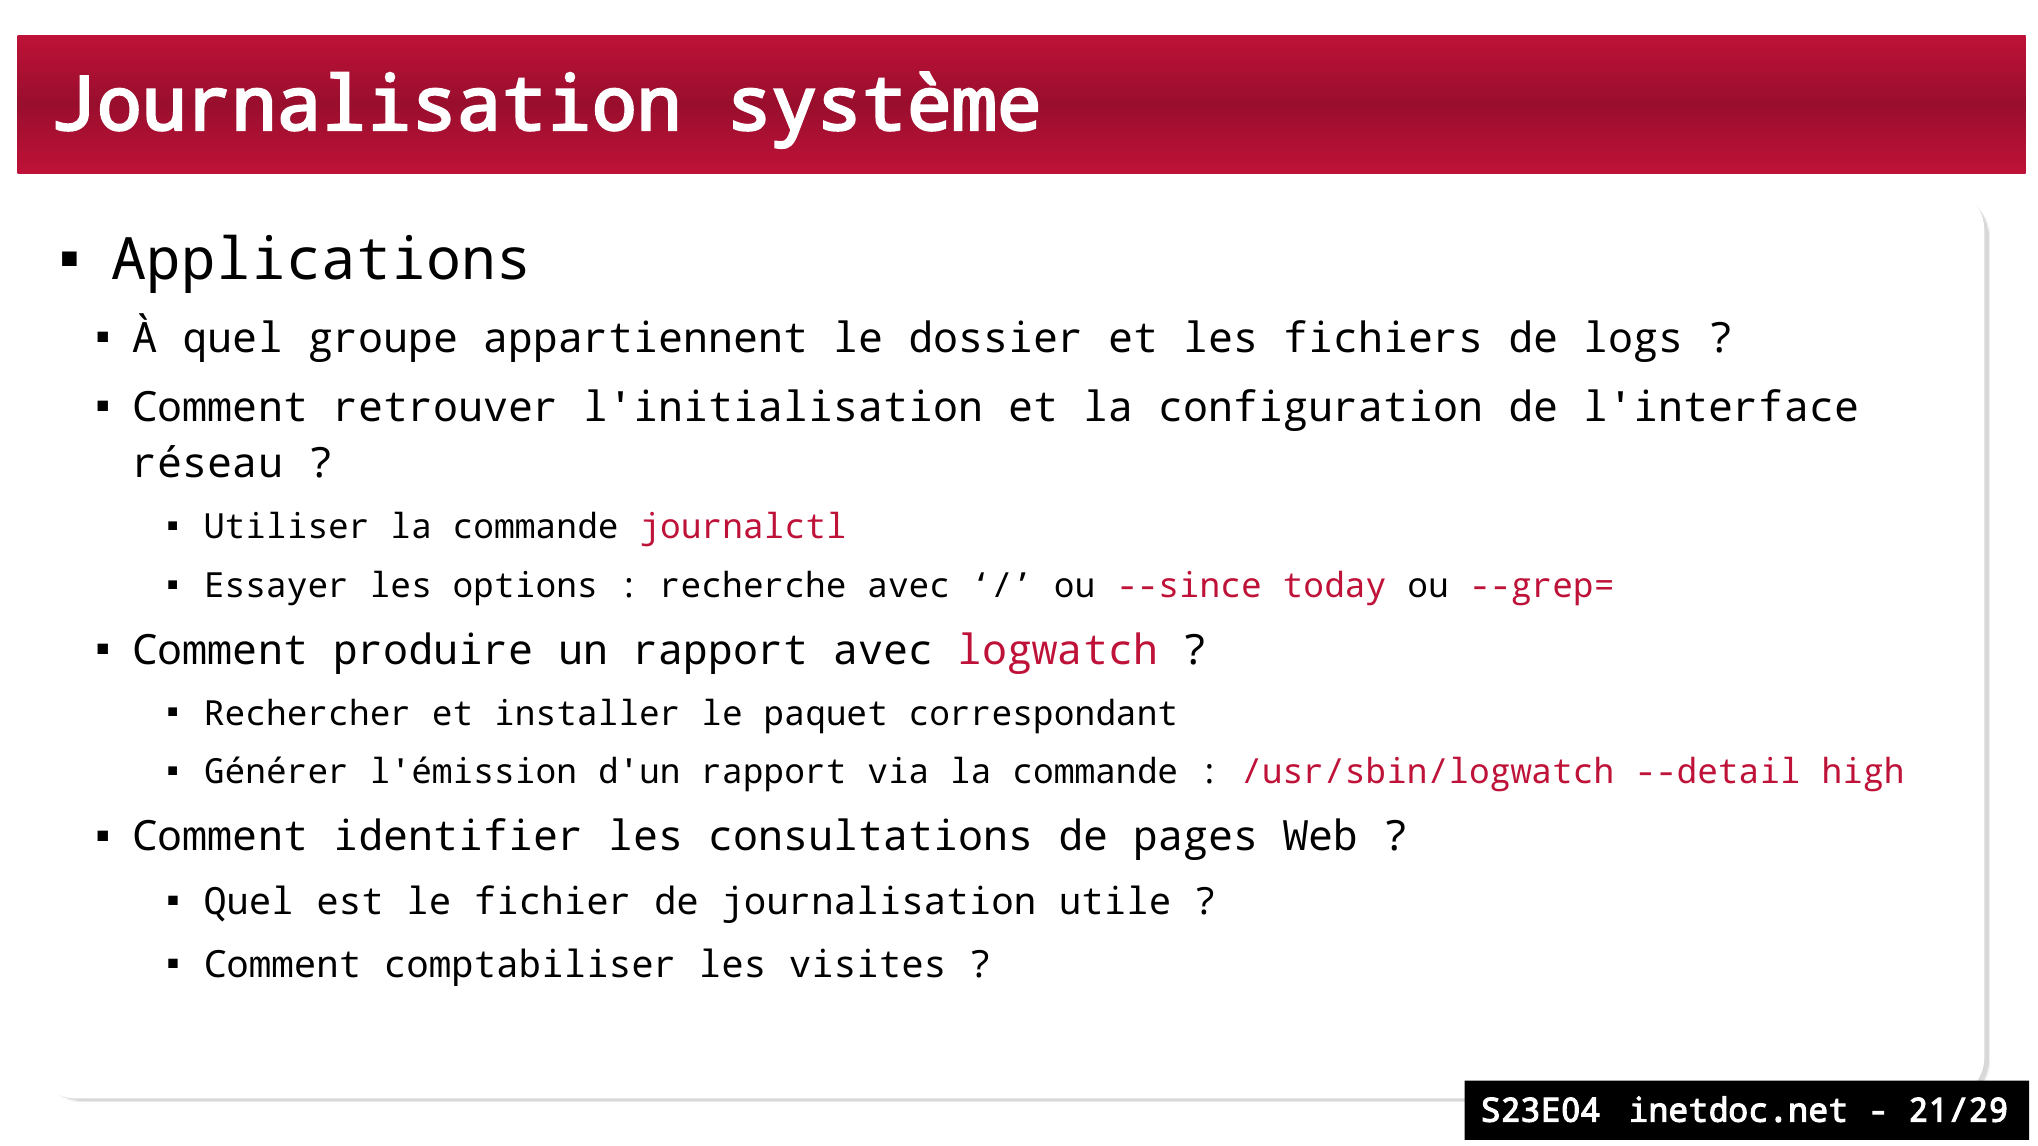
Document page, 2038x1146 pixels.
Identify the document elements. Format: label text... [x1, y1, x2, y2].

text_box Journalisation système [17, 35, 2026, 174]
text_box Applications À quel groupe appartiennent le dossier et les fichiers de logs ? Comment retrouver l'initialisation et la configuration de l'interface réseau ? Utiliser la commande journalctl Essayer les options : recherche avec ‘/’ ou --since today ou --grep= Comment produire un rapport avec logwatch ? Rechercher et installer le paquet correspondant Générer l'émission d'un rapport via la commande : /usr/sbin/logwatch --detail high Comment identifier les consultations de pages Web ? Quel est le fichier de journalisation utile ? Comment comptabiliser les visites ? [35, 188, 1985, 1099]
text_box S23E04 inetdoc.net - <numéro>/29 [1464, 1080, 2030, 1140]
